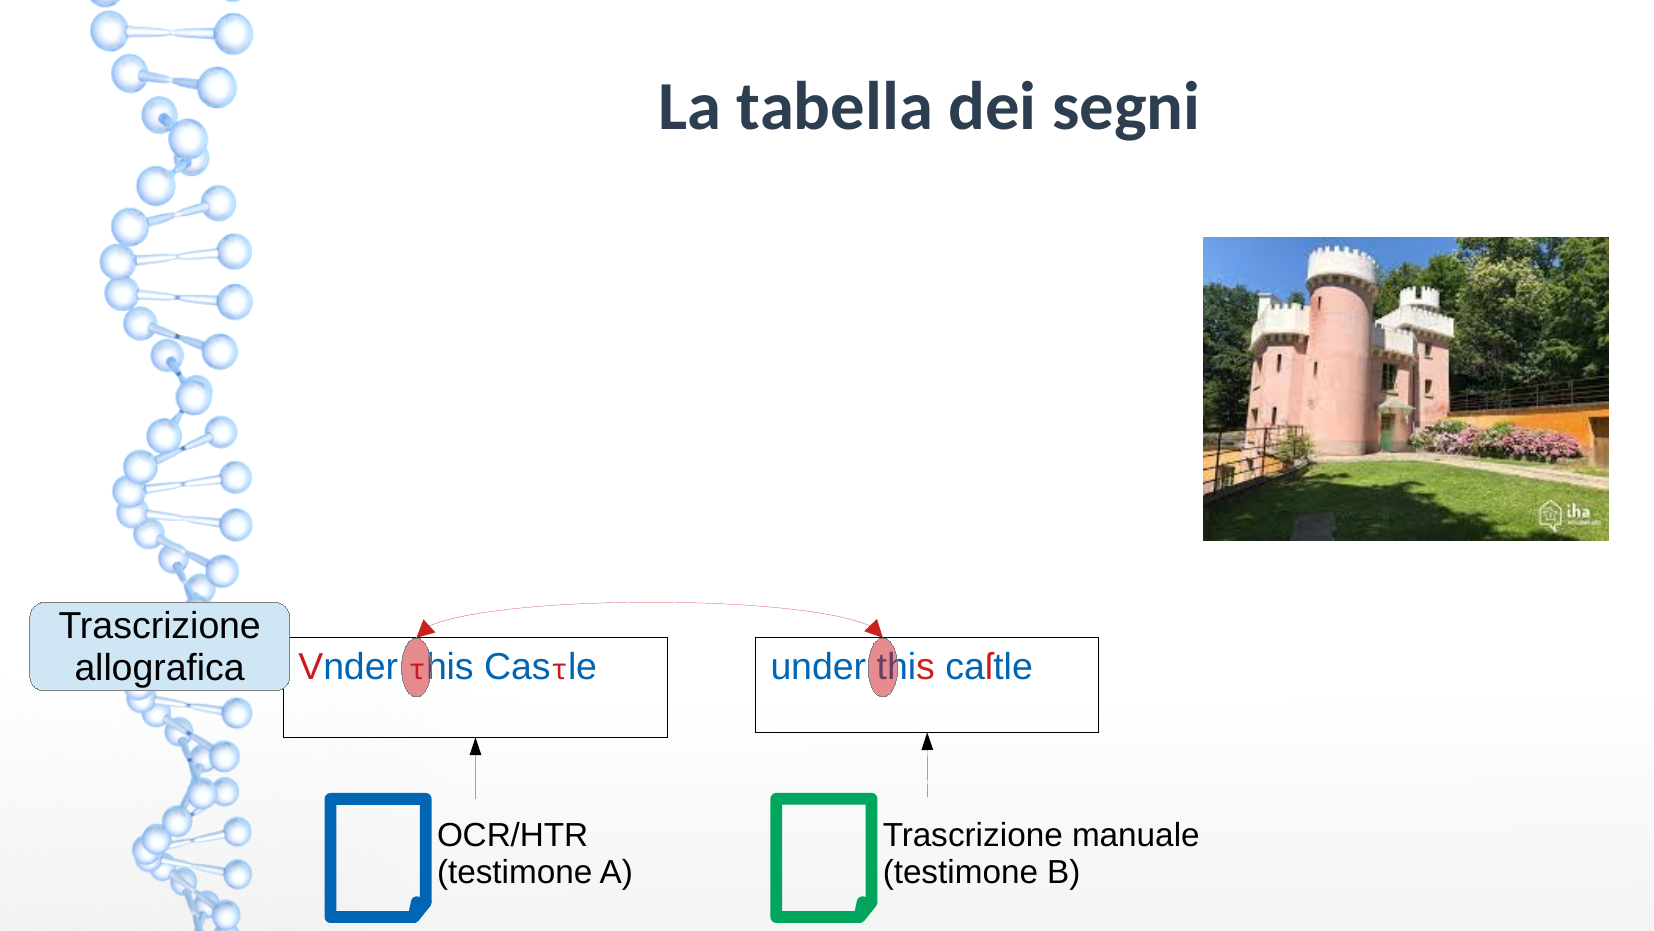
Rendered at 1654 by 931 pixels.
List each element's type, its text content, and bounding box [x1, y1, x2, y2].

text_box Trascrizione allografica [29, 602, 290, 691]
text_box Vnder τhis Casτle [283, 637, 668, 738]
text_box under this caſtle [755, 637, 1099, 733]
text_box Trascrizione manuale (testimone B) [868, 809, 1216, 918]
text_box OCR/HTR (testimone A) [432, 809, 648, 898]
text_box [868, 637, 898, 697]
text_box [401, 637, 432, 697]
title La tabella dei segni [265, 35, 1595, 189]
picture [0, 0, 1654, 931]
